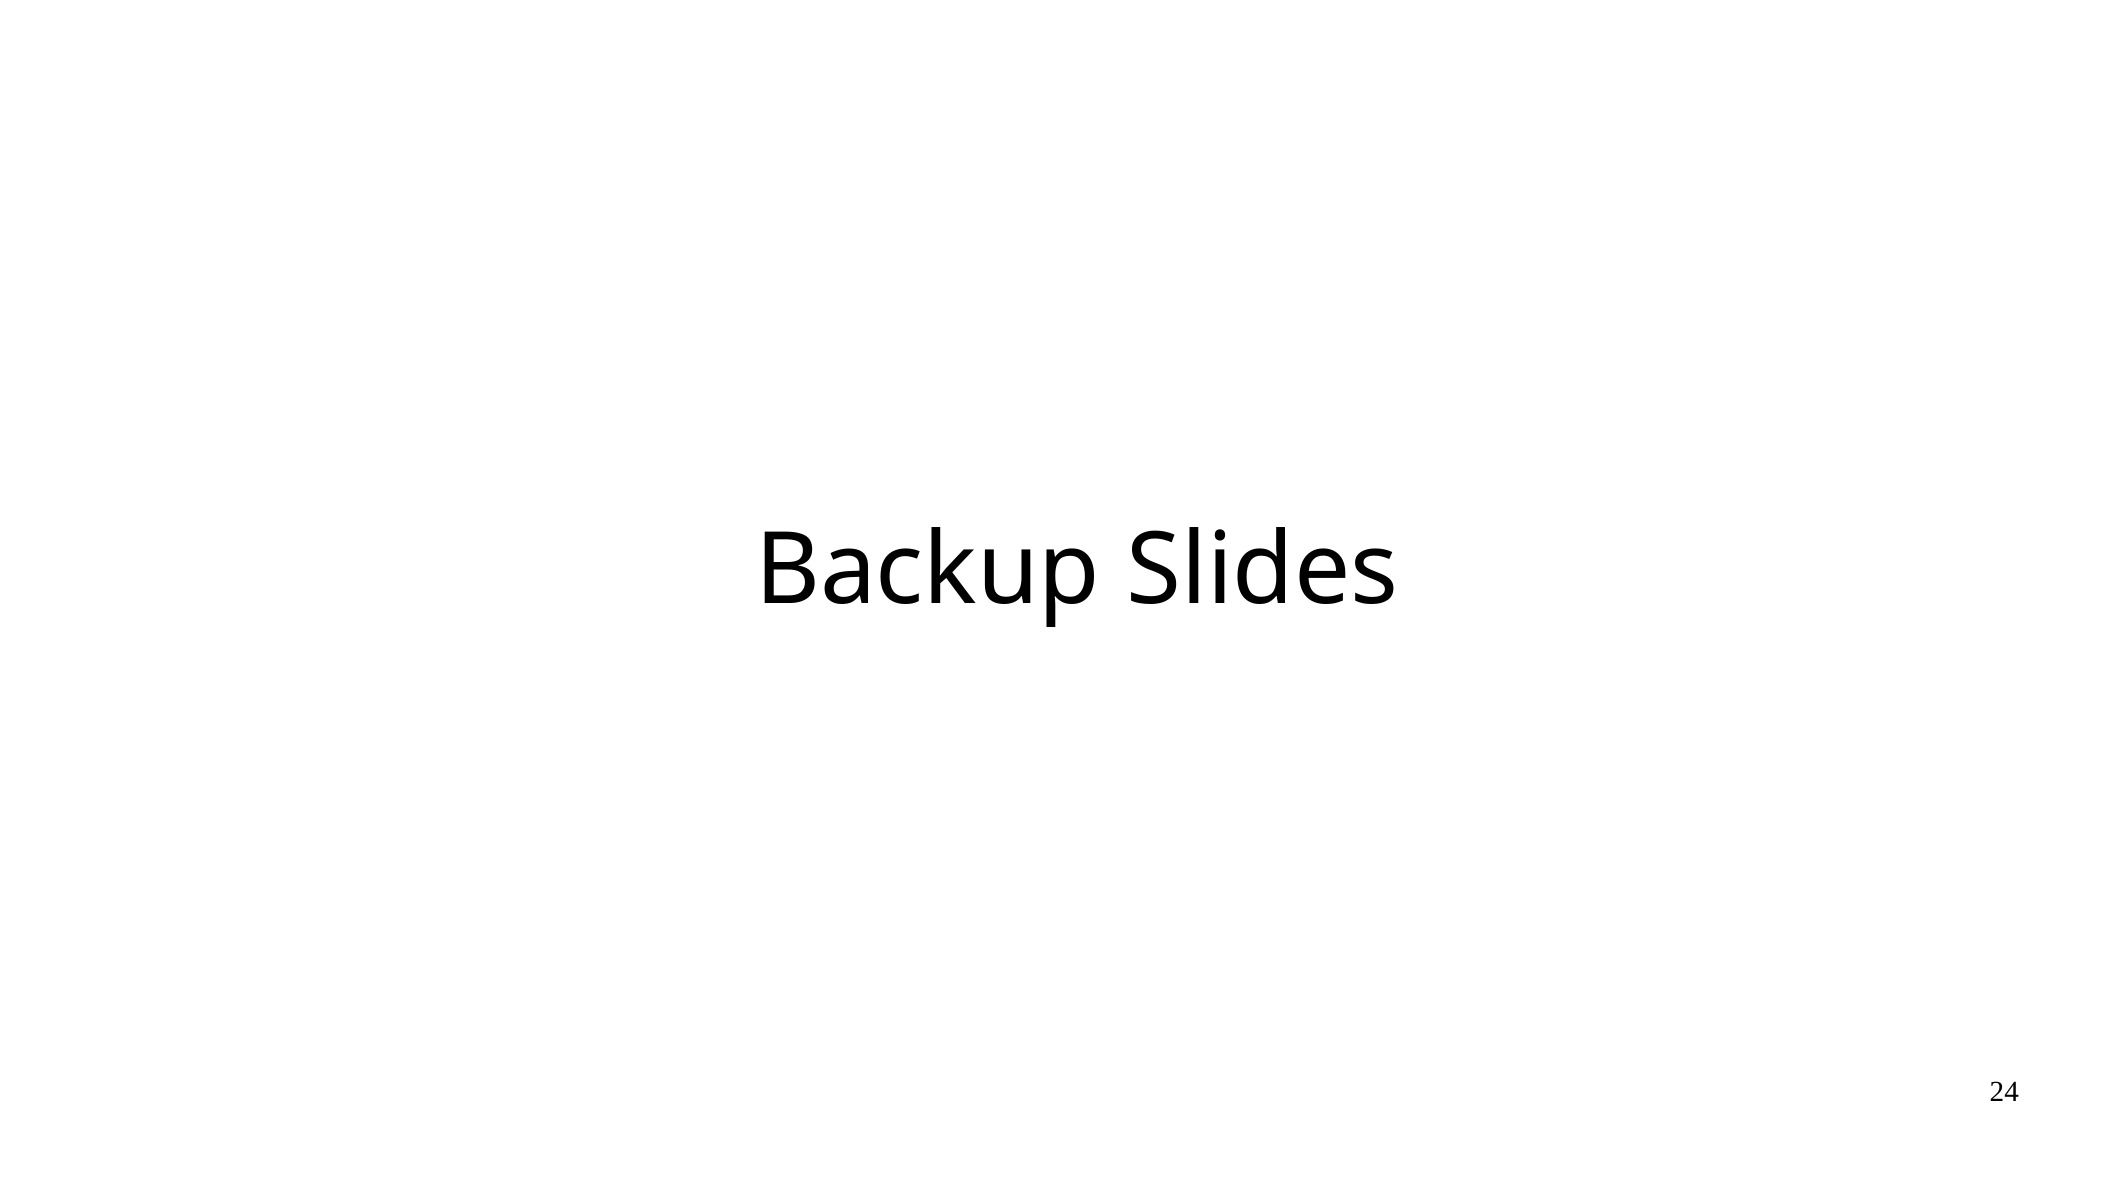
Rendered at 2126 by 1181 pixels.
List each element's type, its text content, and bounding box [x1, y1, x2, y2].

text_box Backup Slides [740, 488, 1386, 621]
